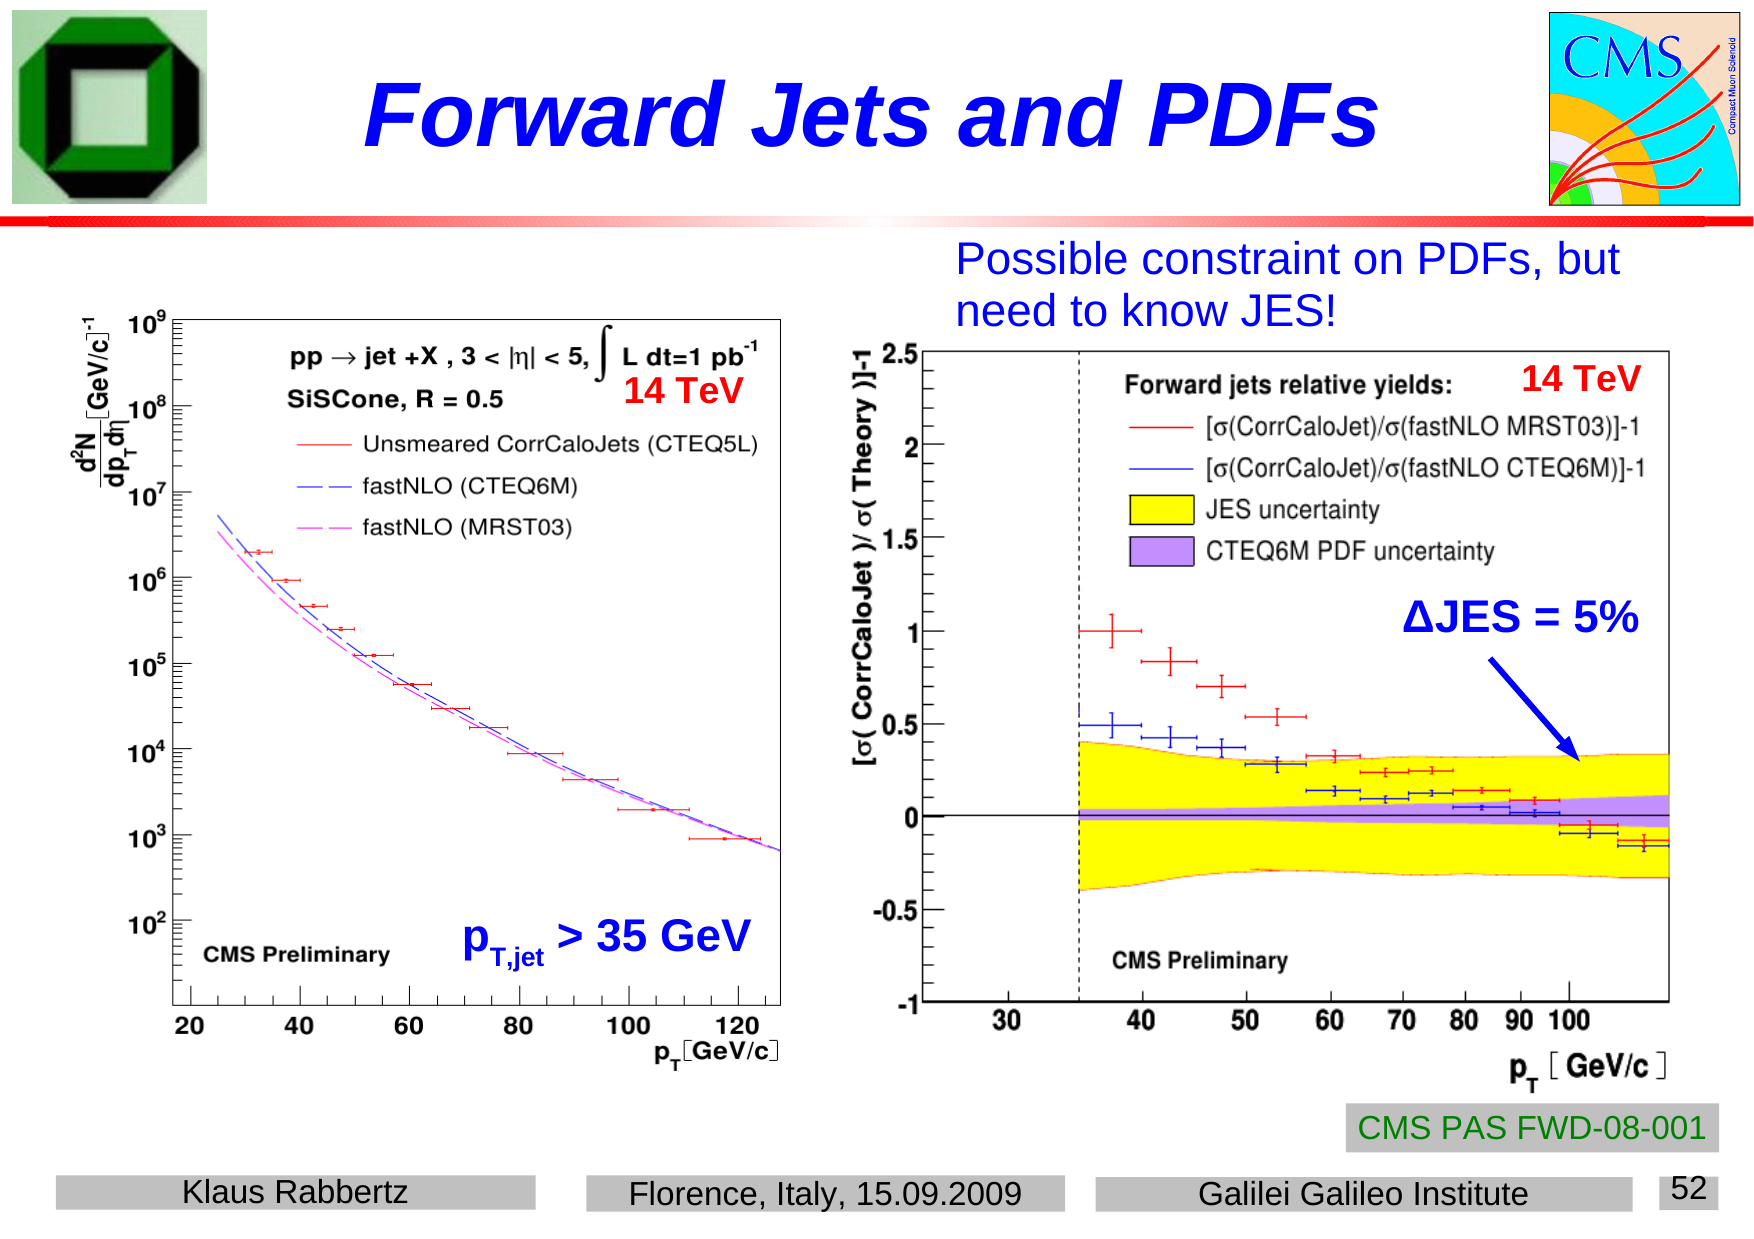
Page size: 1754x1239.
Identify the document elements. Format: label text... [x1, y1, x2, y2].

picture [1548, 11, 1741, 206]
picture [839, 330, 1681, 1103]
picture [62, 300, 792, 1084]
text_box Possible constraint on PDFs, but need to know JES! [943, 227, 1633, 342]
text_box CMS PAS FWD-08-001 [1345, 1103, 1720, 1153]
title Forward Jets and PDFs [220, 16, 1525, 213]
text_box pT,jet > 35 GeV [450, 903, 764, 979]
text_box 14 TeV [611, 363, 757, 419]
text_box ΔJES = 5% [1389, 585, 1651, 650]
text_box 14 TeV [1509, 351, 1654, 407]
picture [12, 10, 207, 204]
